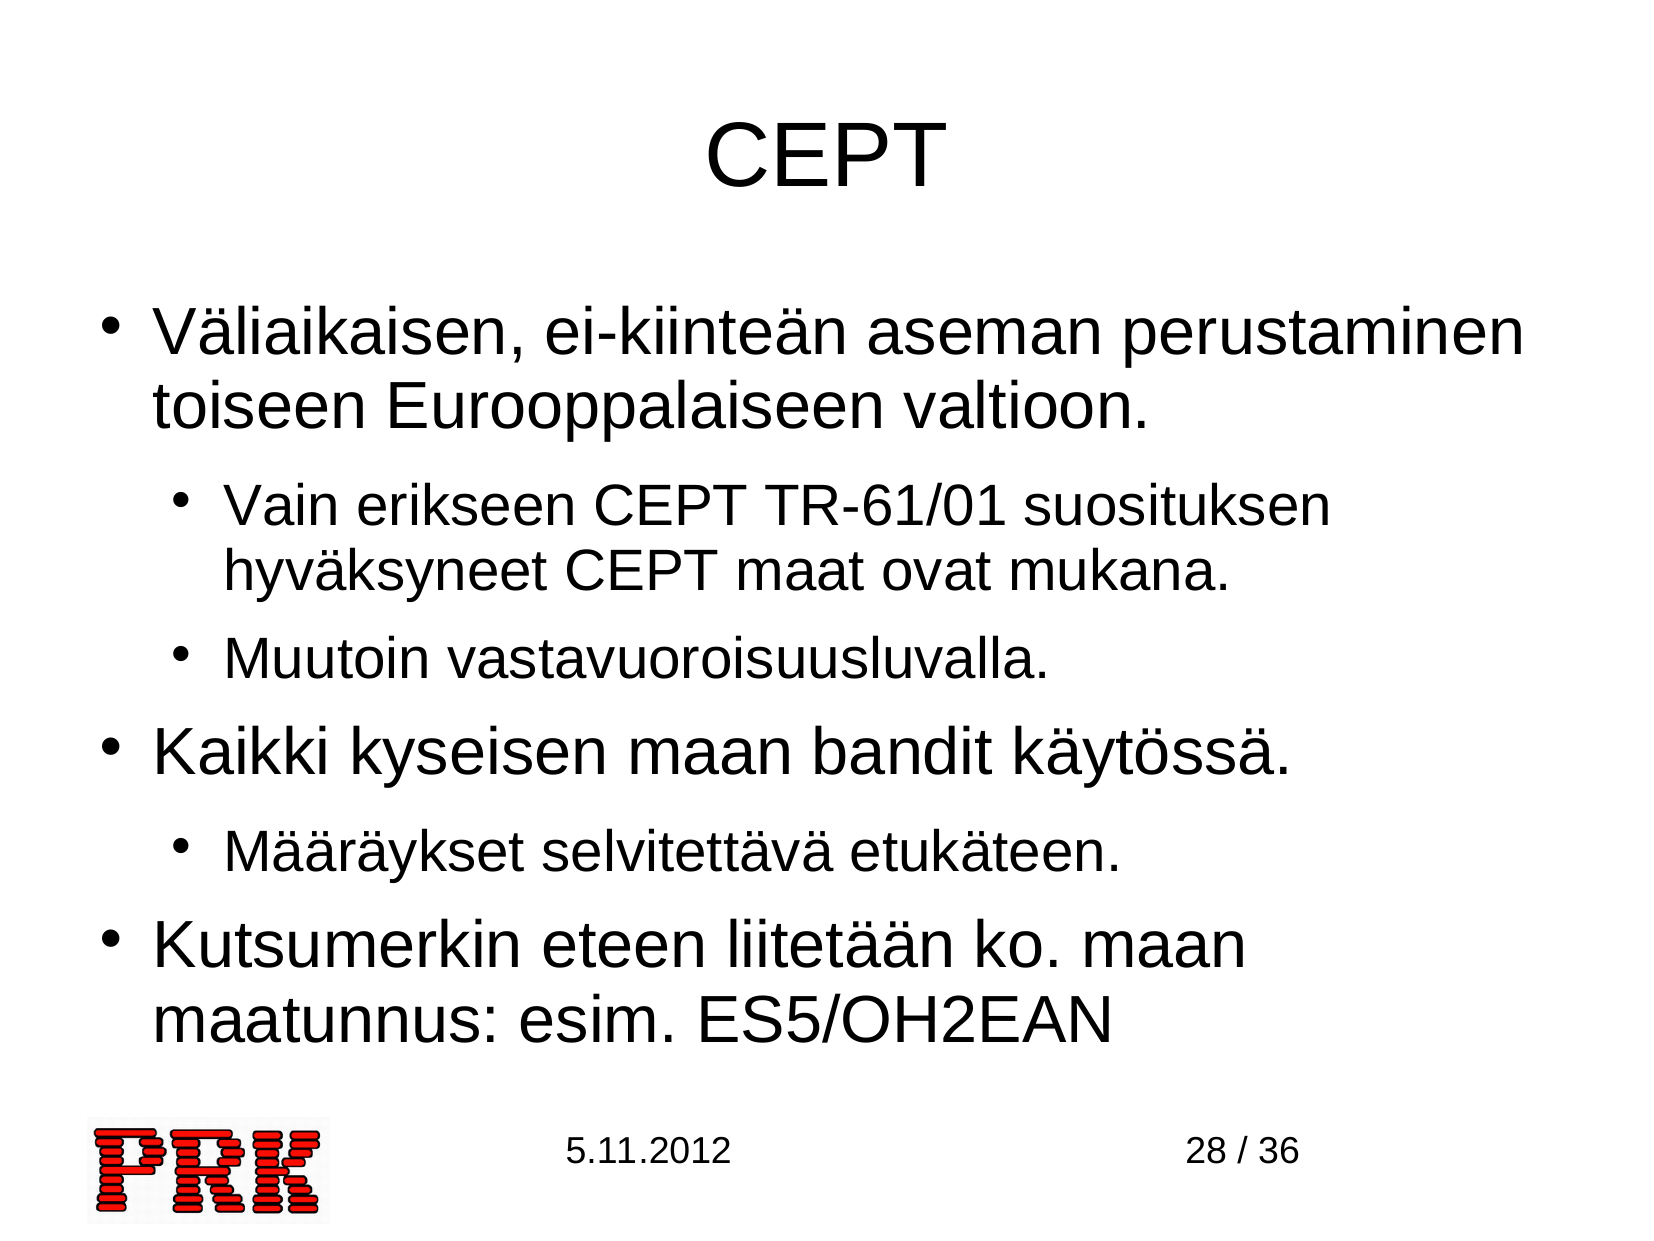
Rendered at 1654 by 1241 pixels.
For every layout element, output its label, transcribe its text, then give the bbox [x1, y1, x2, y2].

title CEPT [82, 49, 1571, 257]
picture [87, 1117, 330, 1224]
list Väliaikaisen, ei-kiinteän aseman perustaminen toiseen Eurooppalaiseen valtioon. Vain erikseen CEPT TR-61/01 suosituksen hyväksyneet CEPT maat ovat mukana. Muutoin vastavuoroisuusluvalla. Kaikki kyseisen maan bandit käytössä. Määräykset selvitettävä etukäteen. Kutsumerkin eteen liitetään ko. maan maatunnus: esim. ES5/OH2EAN [82, 290, 1571, 1109]
